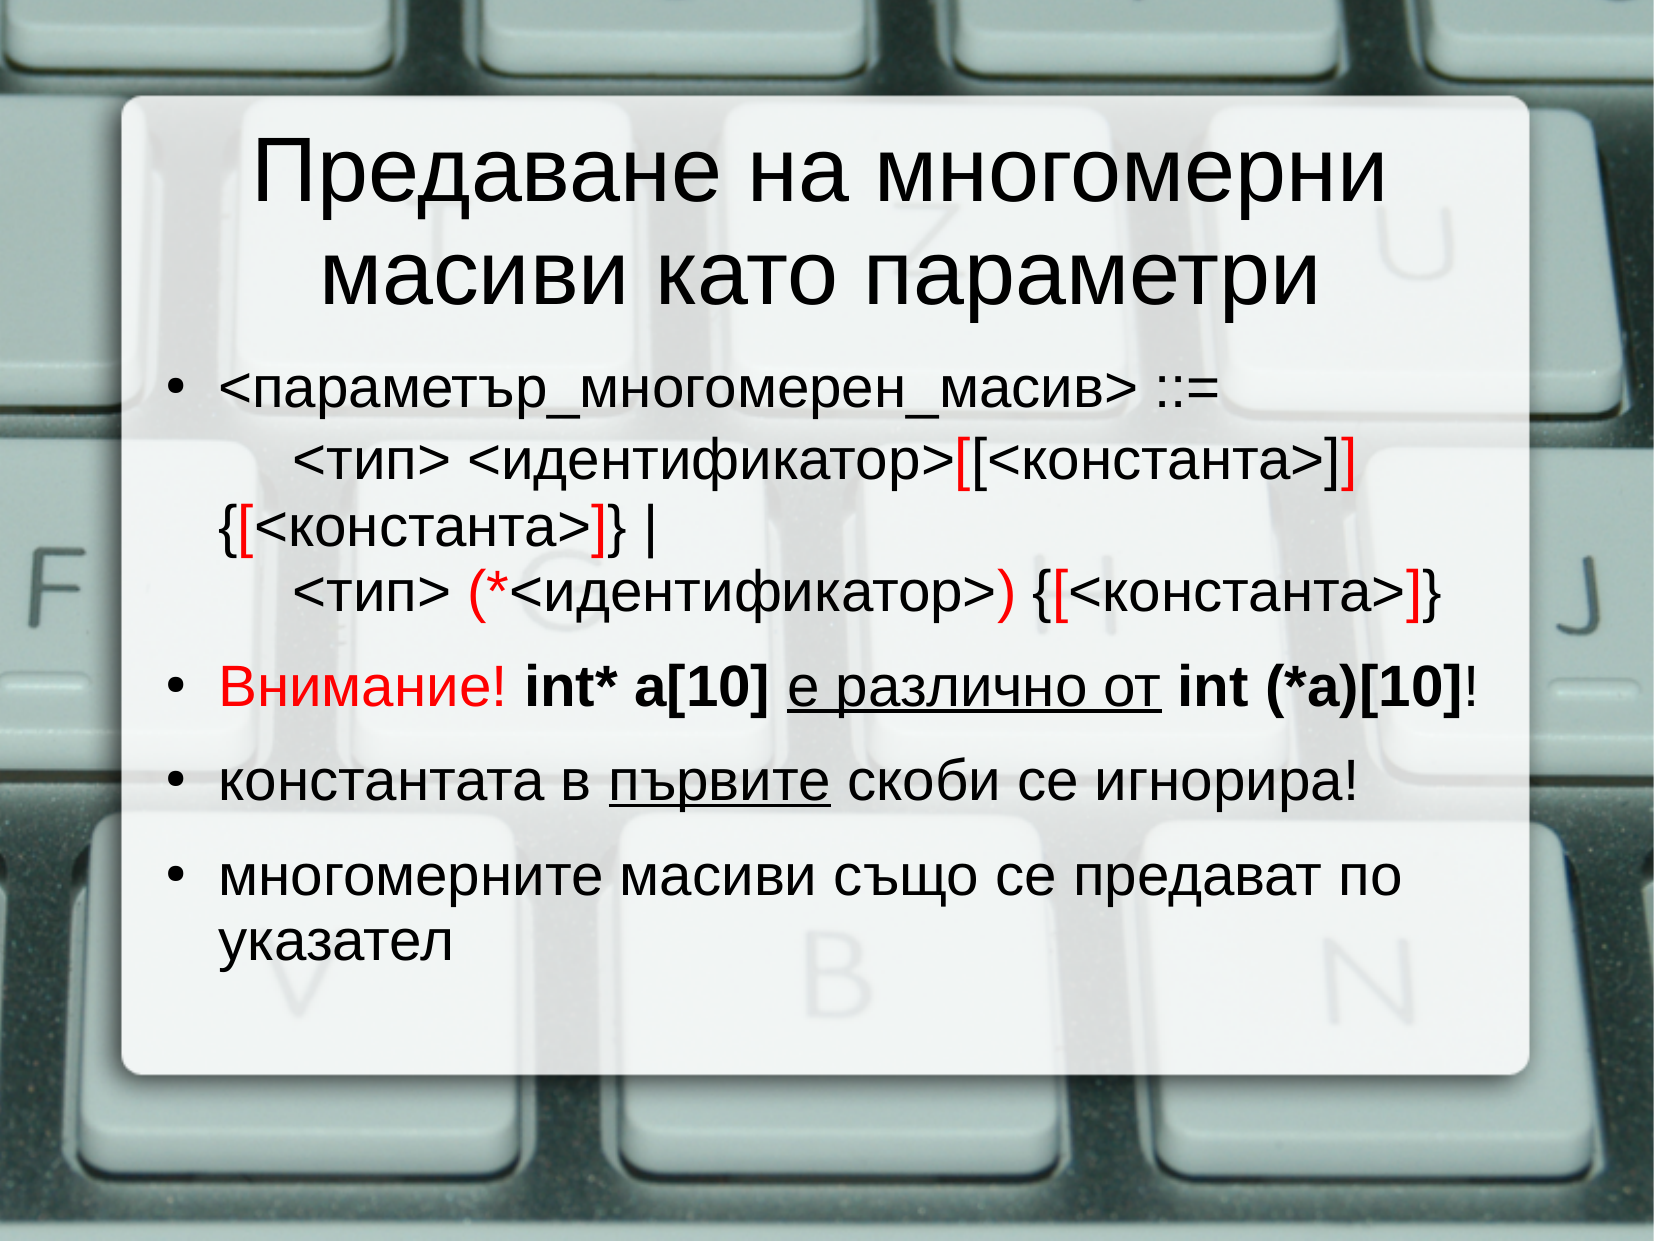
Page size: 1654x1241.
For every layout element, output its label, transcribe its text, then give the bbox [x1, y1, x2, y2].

list <параметър_многомерен_масив> ::= <тип> <идентификатор>[[<константа>]] {[<константа>]} | <тип> (*<идентификатор>) {[<константа>]} Внимание! int* a[10] е различно от int (*a)[10]! константата в първите скоби се игнорира! многомерните масиви също се предават по указател [147, 354, 1506, 1074]
title Предаване на многомерни масиви като параметри [135, 117, 1506, 325]
picture [0, 0, 1654, 1241]
